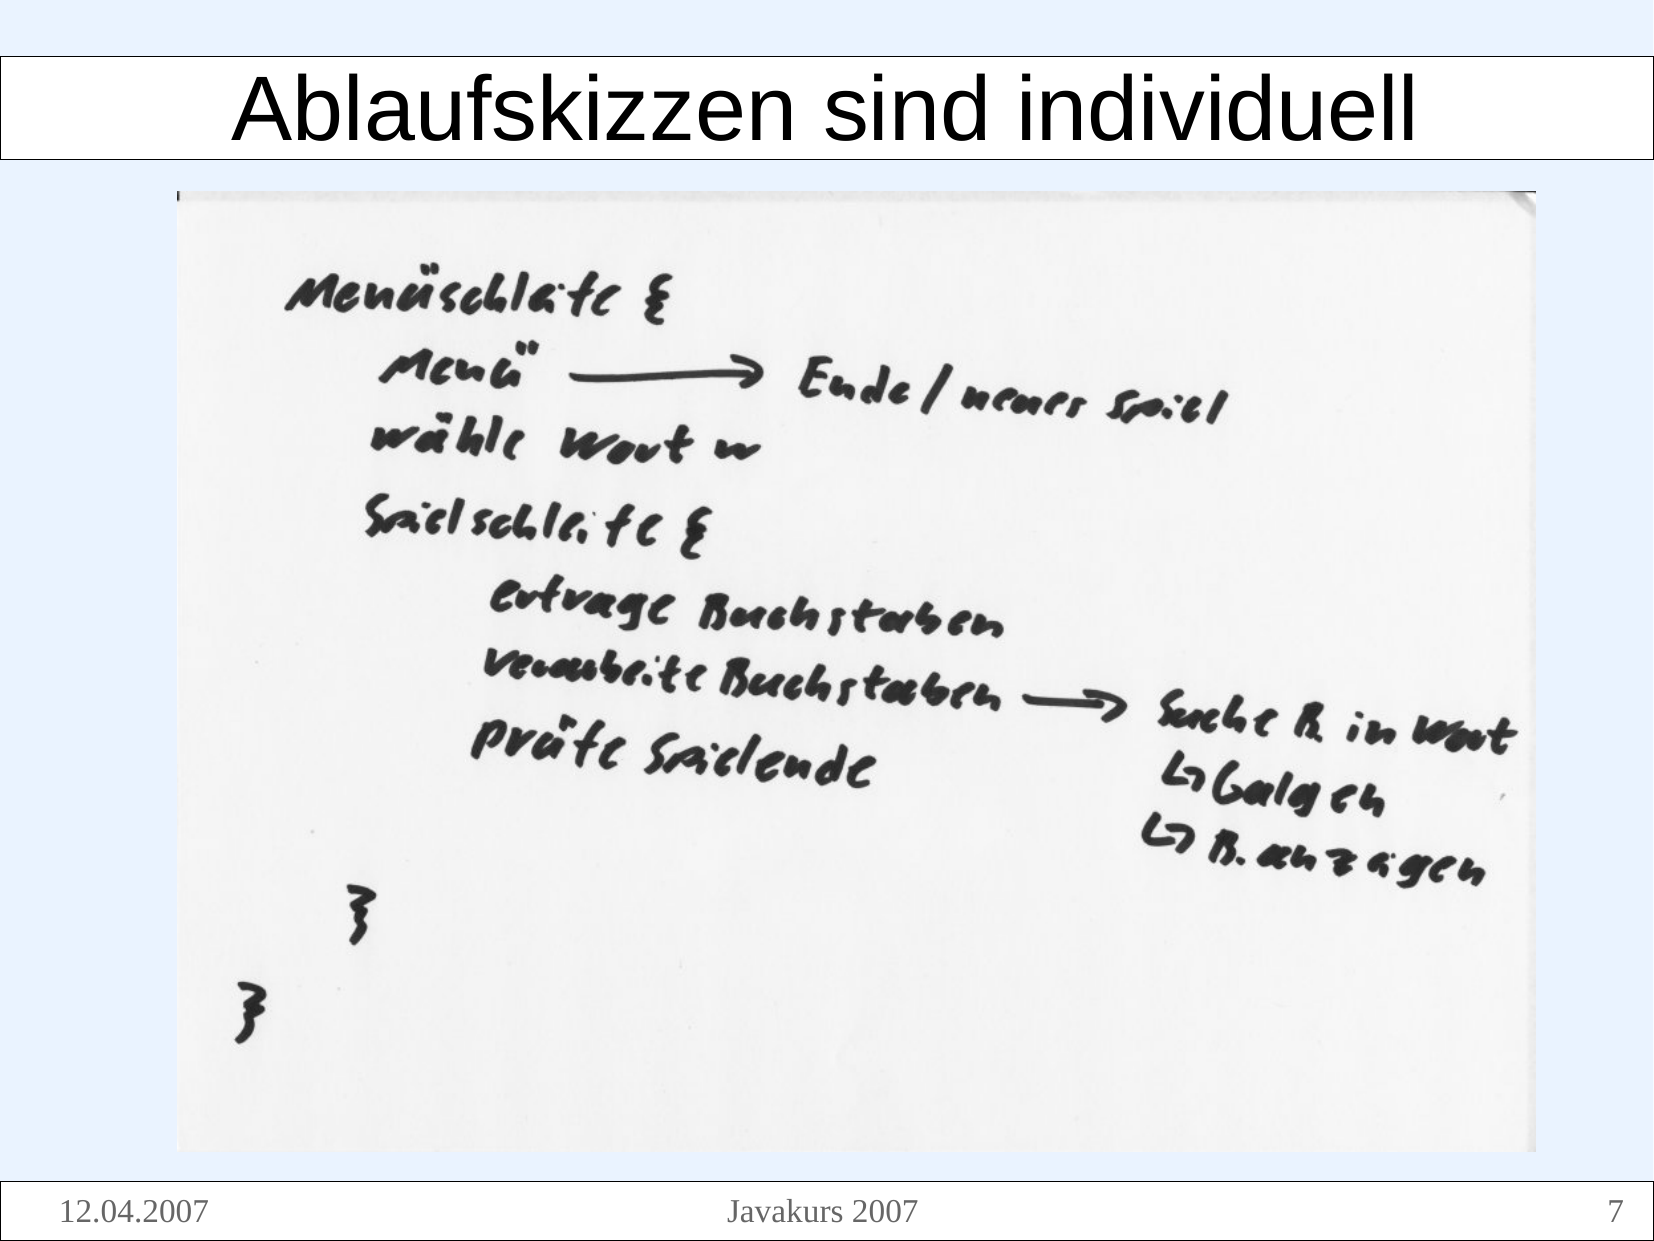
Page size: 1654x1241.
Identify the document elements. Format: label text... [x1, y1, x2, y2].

title Ablaufskizzen sind individuell [0, 56, 1654, 160]
picture [177, 191, 1536, 1152]
